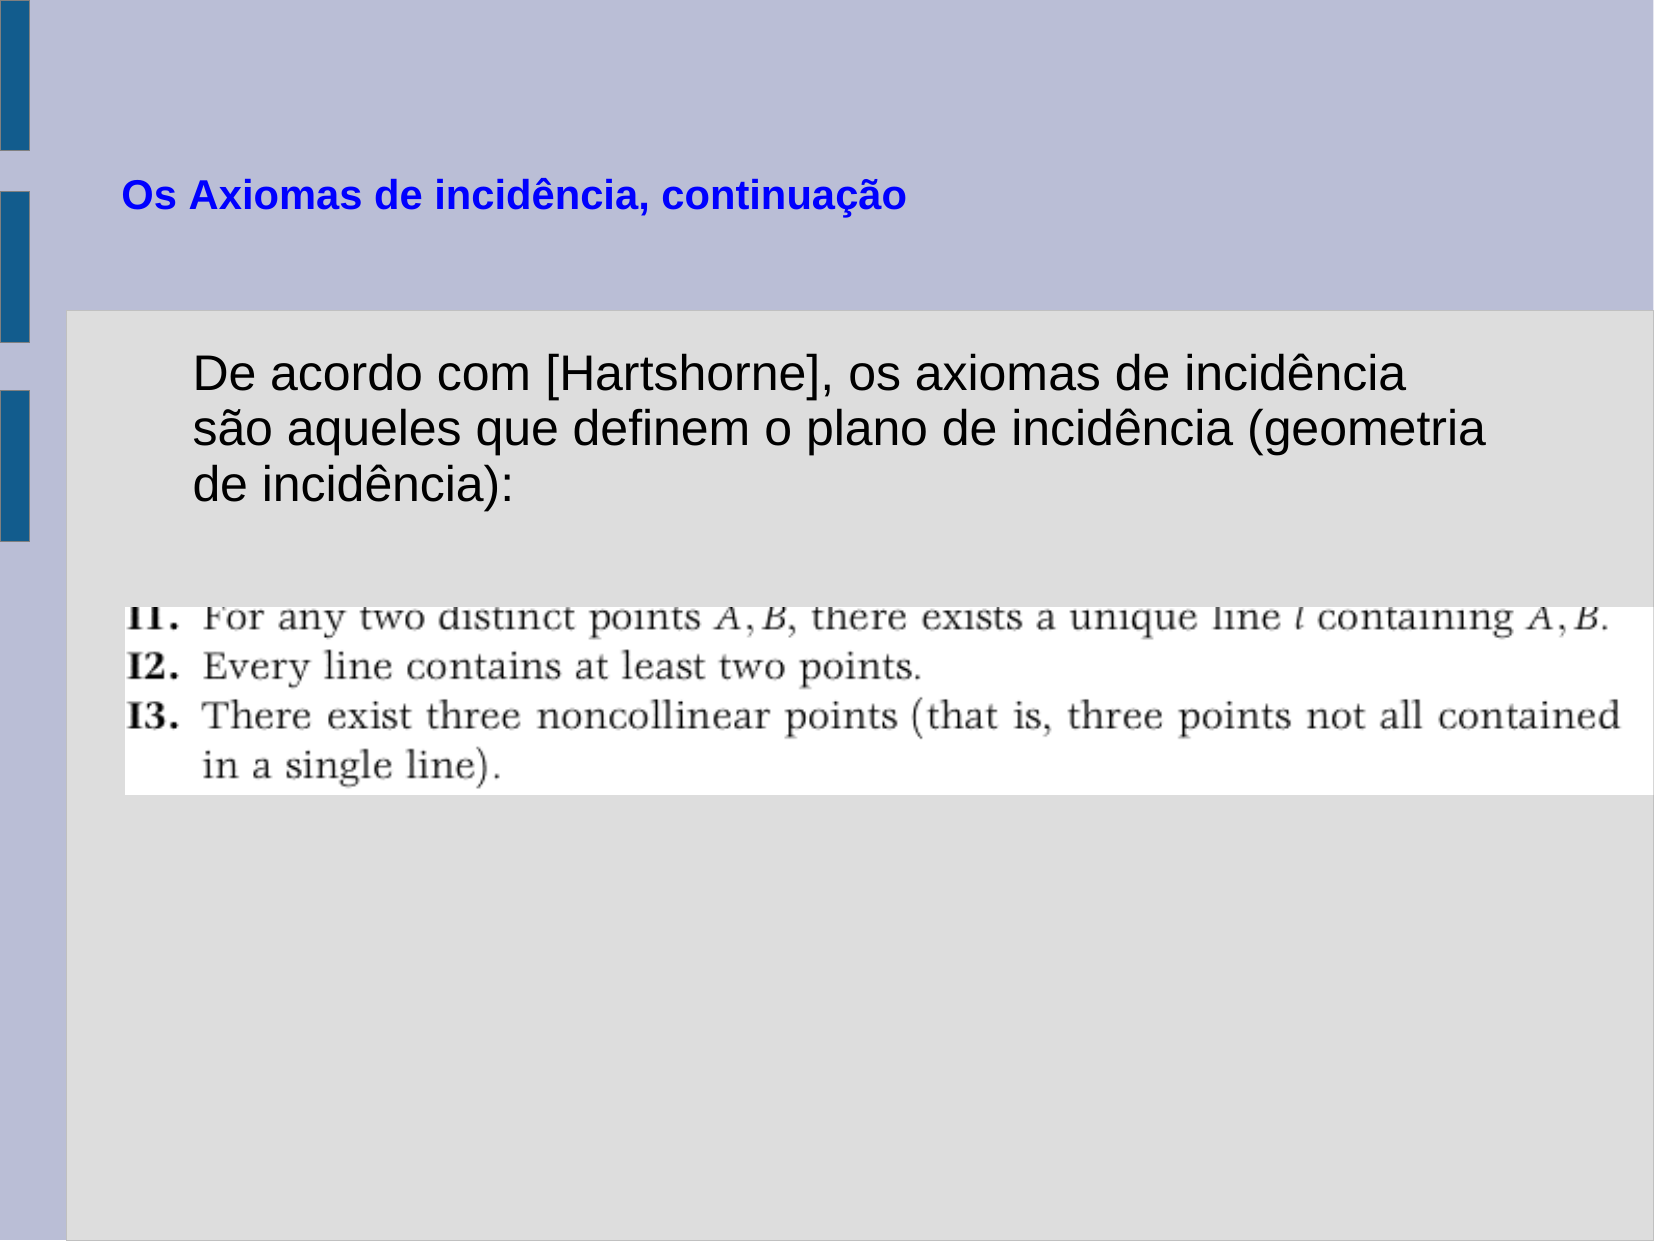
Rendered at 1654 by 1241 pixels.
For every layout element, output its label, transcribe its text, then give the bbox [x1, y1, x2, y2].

title Os Axiomas de incidência, continuação [121, 91, 1534, 299]
list De acordo com [Hartshorne], os axiomas de incidência são aqueles que definem o plano de incidência (geometria de incidência): [121, 344, 1534, 1065]
picture [125, 607, 1654, 796]
